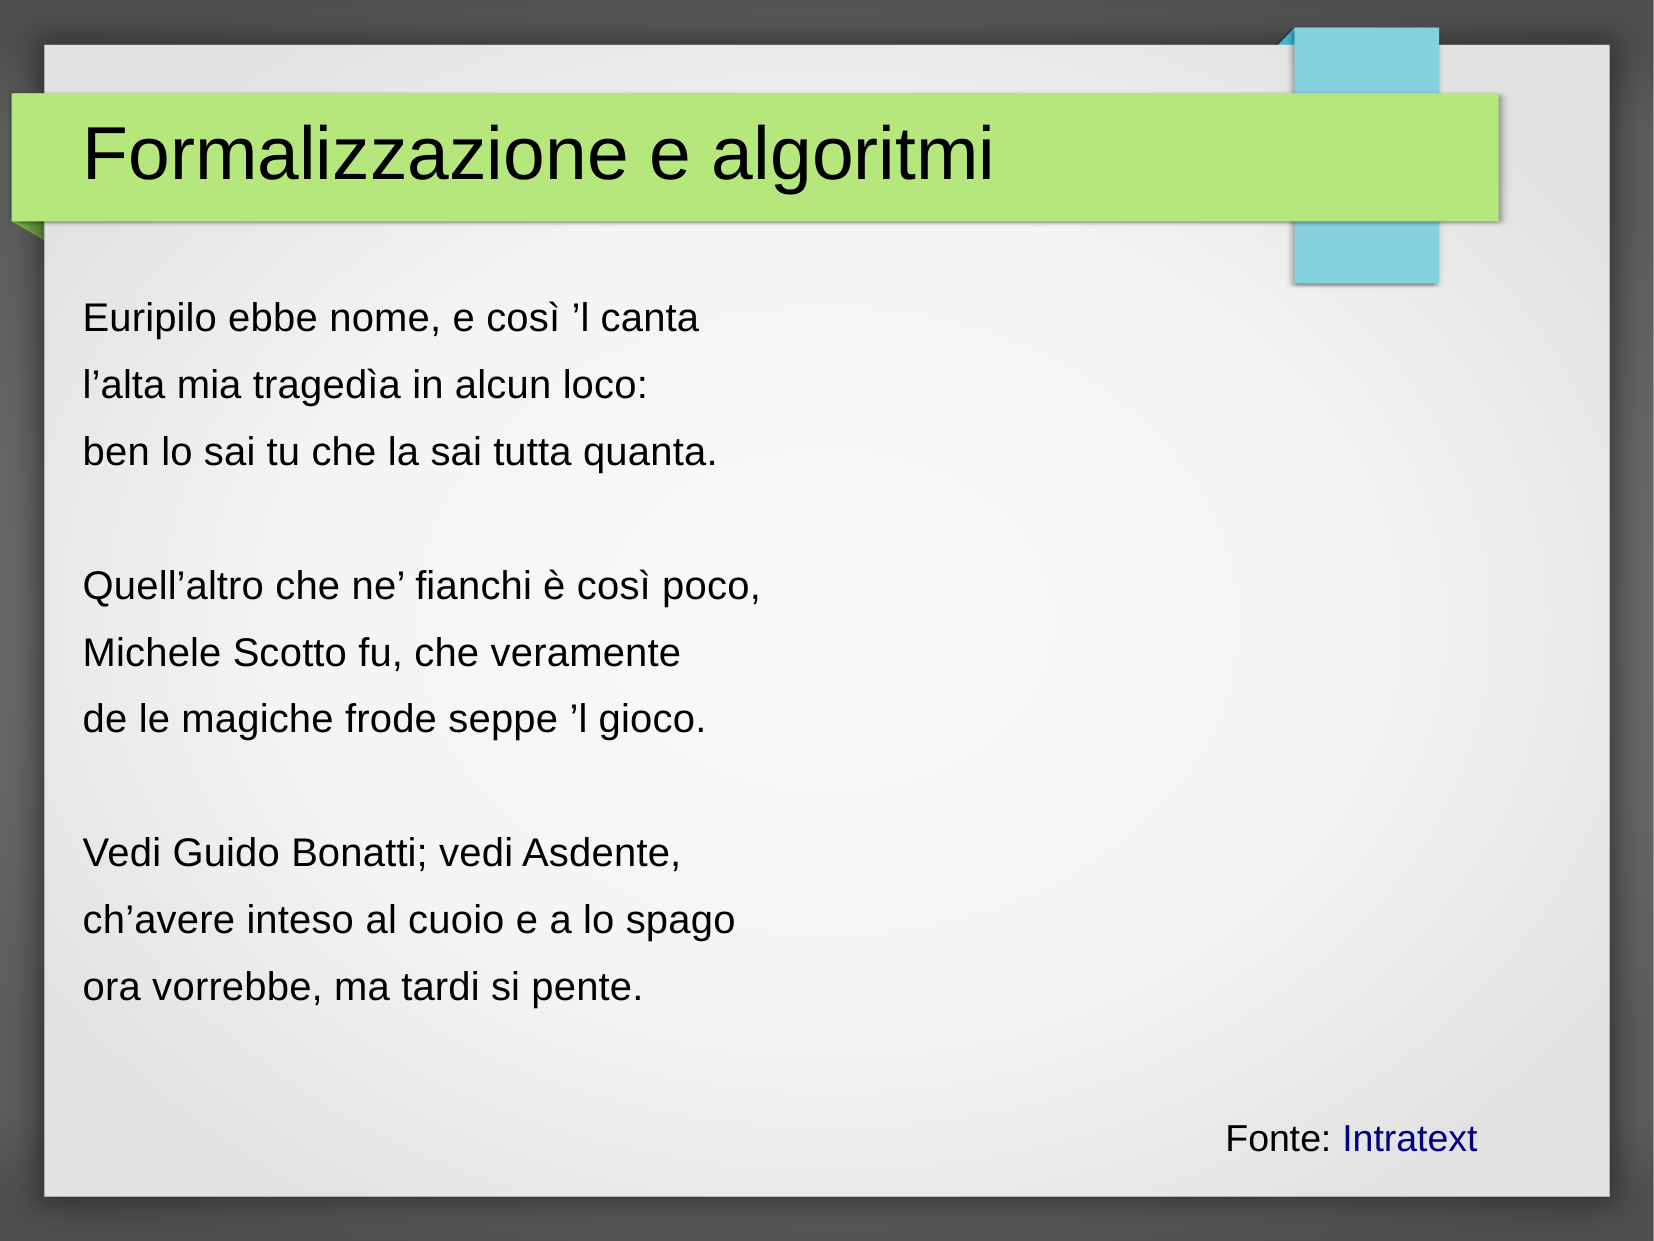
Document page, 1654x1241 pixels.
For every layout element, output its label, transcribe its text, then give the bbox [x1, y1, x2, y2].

text_box Fonte: Intratext [1210, 1110, 1493, 1168]
list Euripilo ebbe nome, e così ’l canta l’alta mia tragedìa in alcun loco: ben lo sai tu che la sai tutta quanta. Quell’altro che ne’ fianchi è così poco, Michele Scotto fu, che veramente de le magiche frode seppe ’l gioco. Vedi Guido Bonatti; vedi Asdente, ch’avere inteso al cuoio e a lo spago ora vorrebbe, ma tardi si pente. [82, 295, 1571, 1015]
picture [0, 0, 1654, 1241]
title Formalizzazione e algoritmi [82, 94, 1264, 213]
